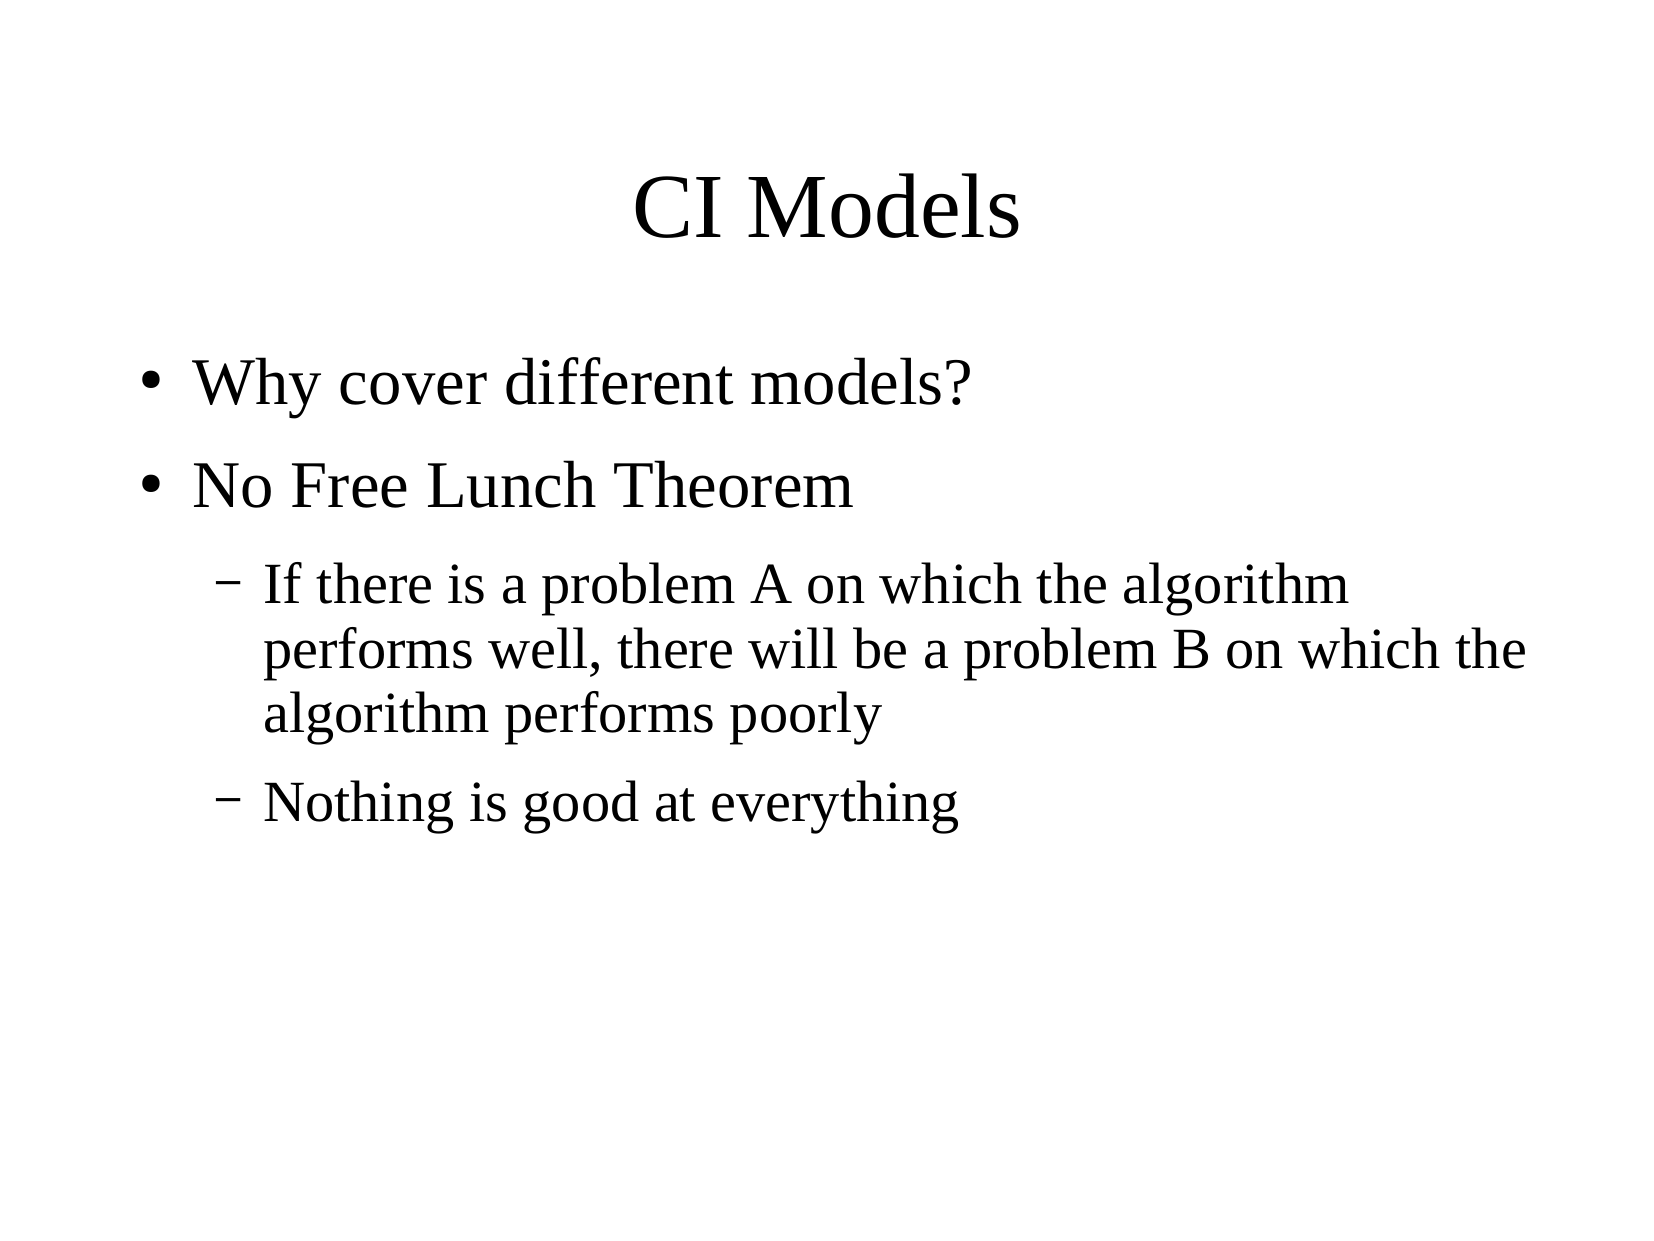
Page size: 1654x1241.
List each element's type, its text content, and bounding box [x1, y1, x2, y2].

list Why cover different models? No Free Lunch Theorem If there is a problem A on which the algorithm performs well, there will be a problem B on which the algorithm performs poorly Nothing is good at everything [121, 344, 1534, 1127]
title CI Models [121, 102, 1534, 311]
